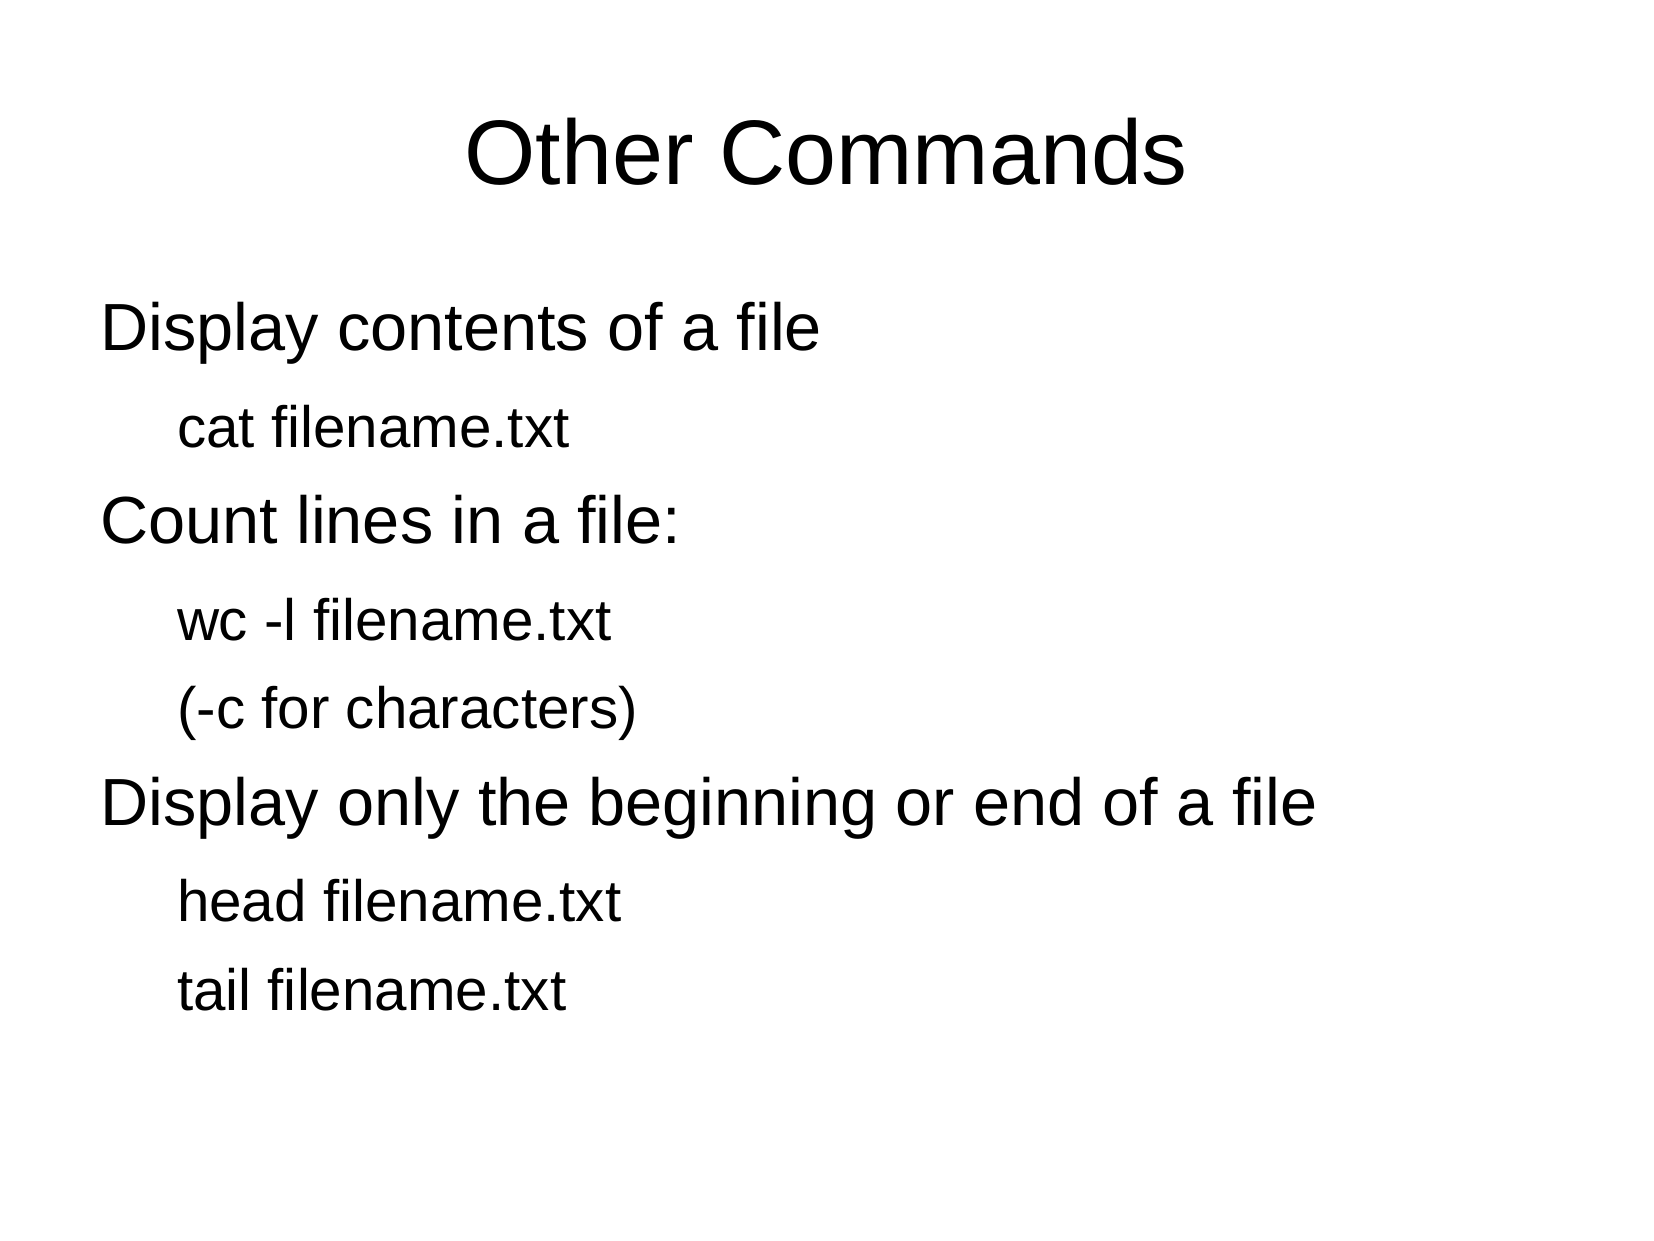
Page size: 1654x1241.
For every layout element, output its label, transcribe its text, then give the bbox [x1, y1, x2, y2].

title Other Commands [82, 49, 1571, 257]
list Display contents of a file cat filename.txt Count lines in a file: wc -l filename.txt (-c for characters) Display only the beginning or end of a file head filename.txt tail filename.txt [82, 290, 1571, 1109]
